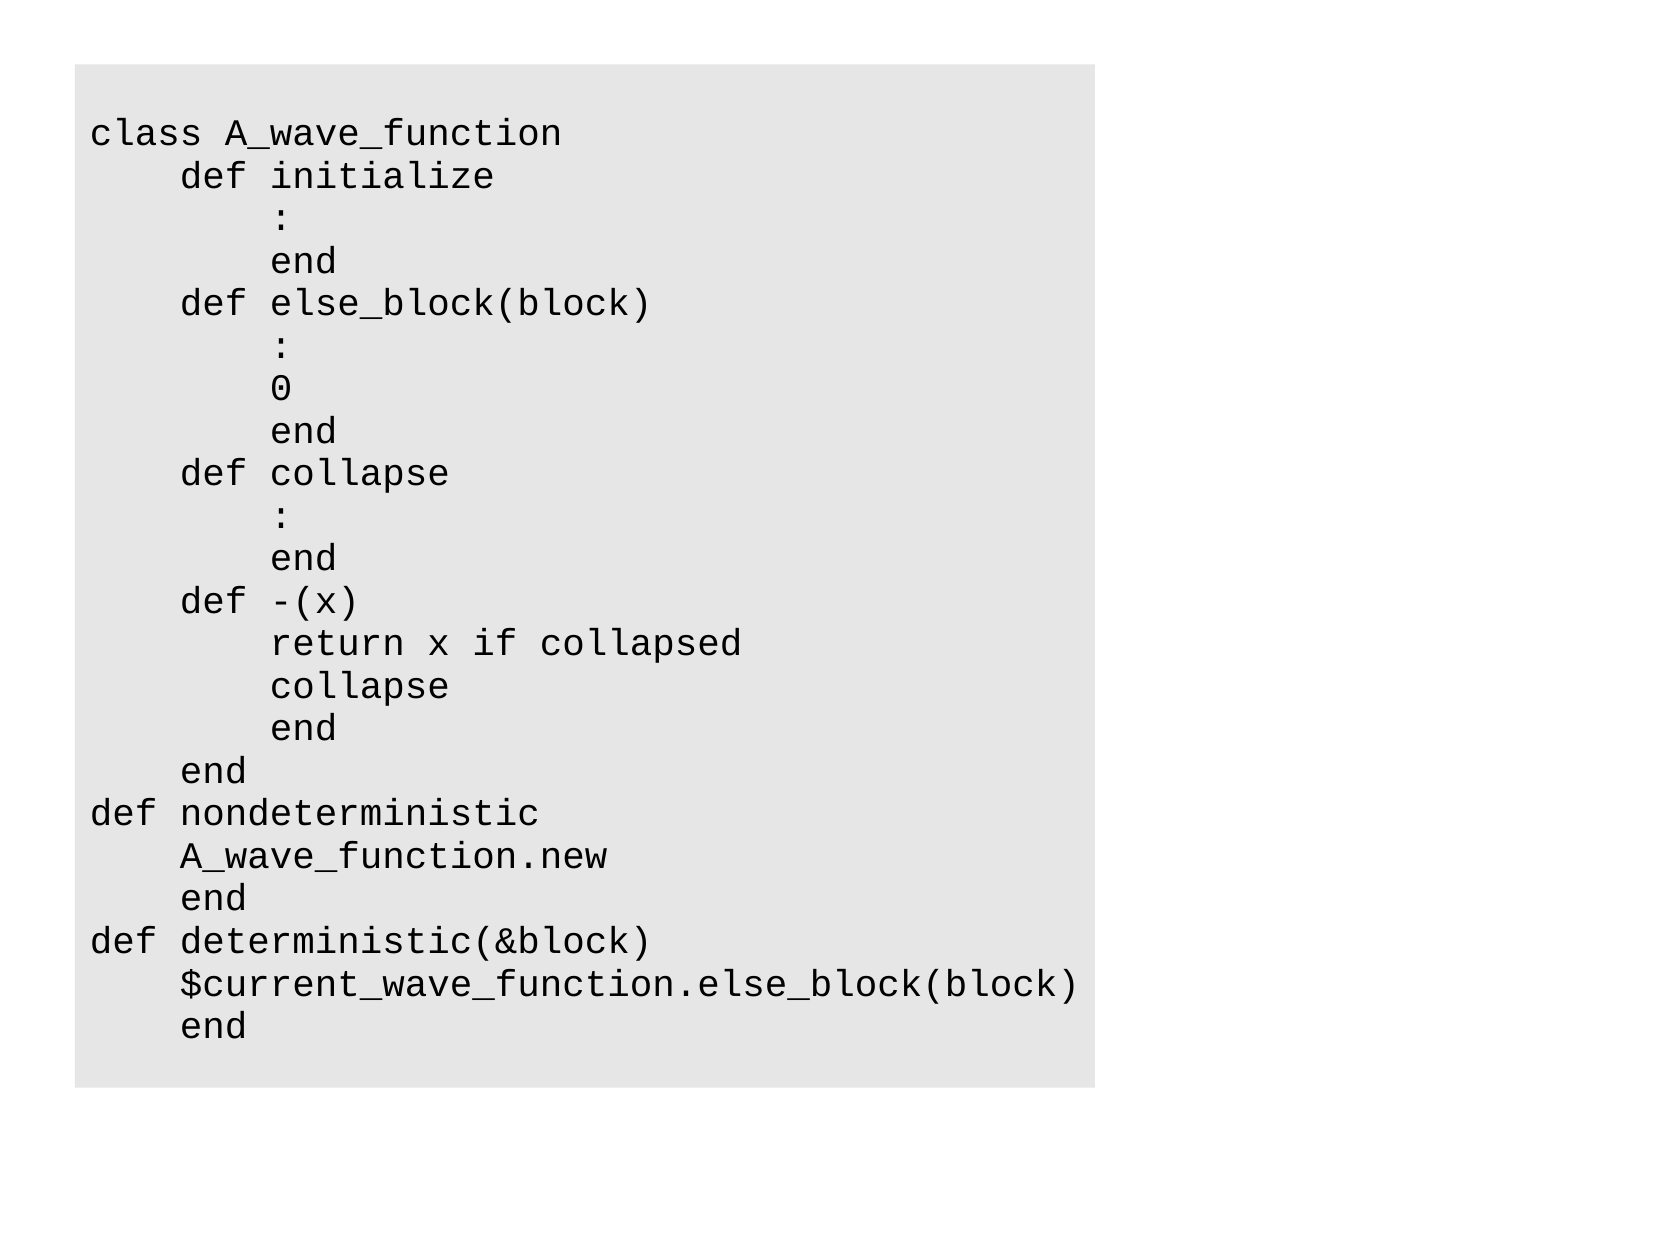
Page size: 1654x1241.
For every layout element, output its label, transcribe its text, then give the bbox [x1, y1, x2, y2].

text_box class A_wave_function def initialize : end def else_block(block) : 0 end def collapse : end def -(x) return x if collapsed collapse end end def nondeterministic A_wave_function.new end def deterministic(&block) $current_wave_function.else_block(block) end [74, 64, 1095, 1088]
